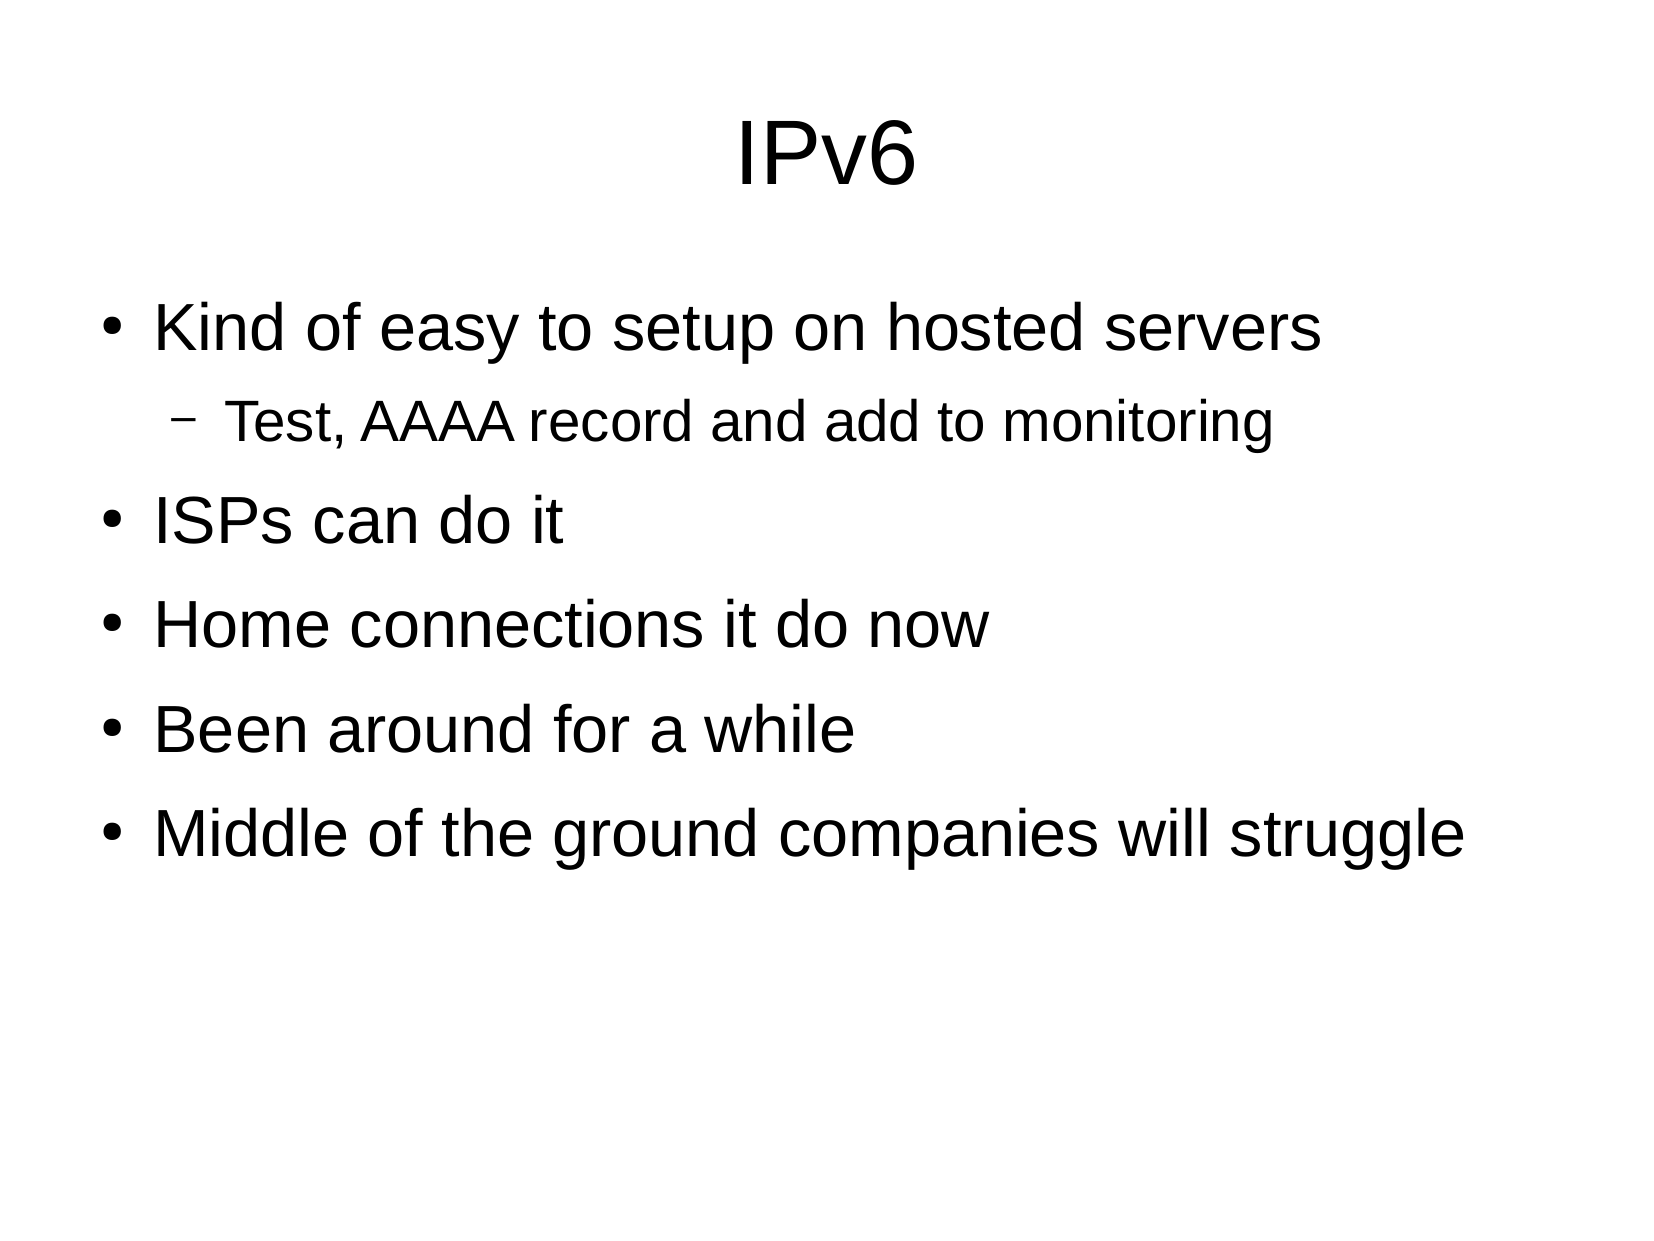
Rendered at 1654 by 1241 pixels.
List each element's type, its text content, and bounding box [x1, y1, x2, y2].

title IPv6 [82, 49, 1571, 257]
list Kind of easy to setup on hosted servers Test, AAAA record and add to monitoring ISPs can do it Home connections it do now Been around for a while Middle of the ground companies will struggle [82, 290, 1571, 1010]
